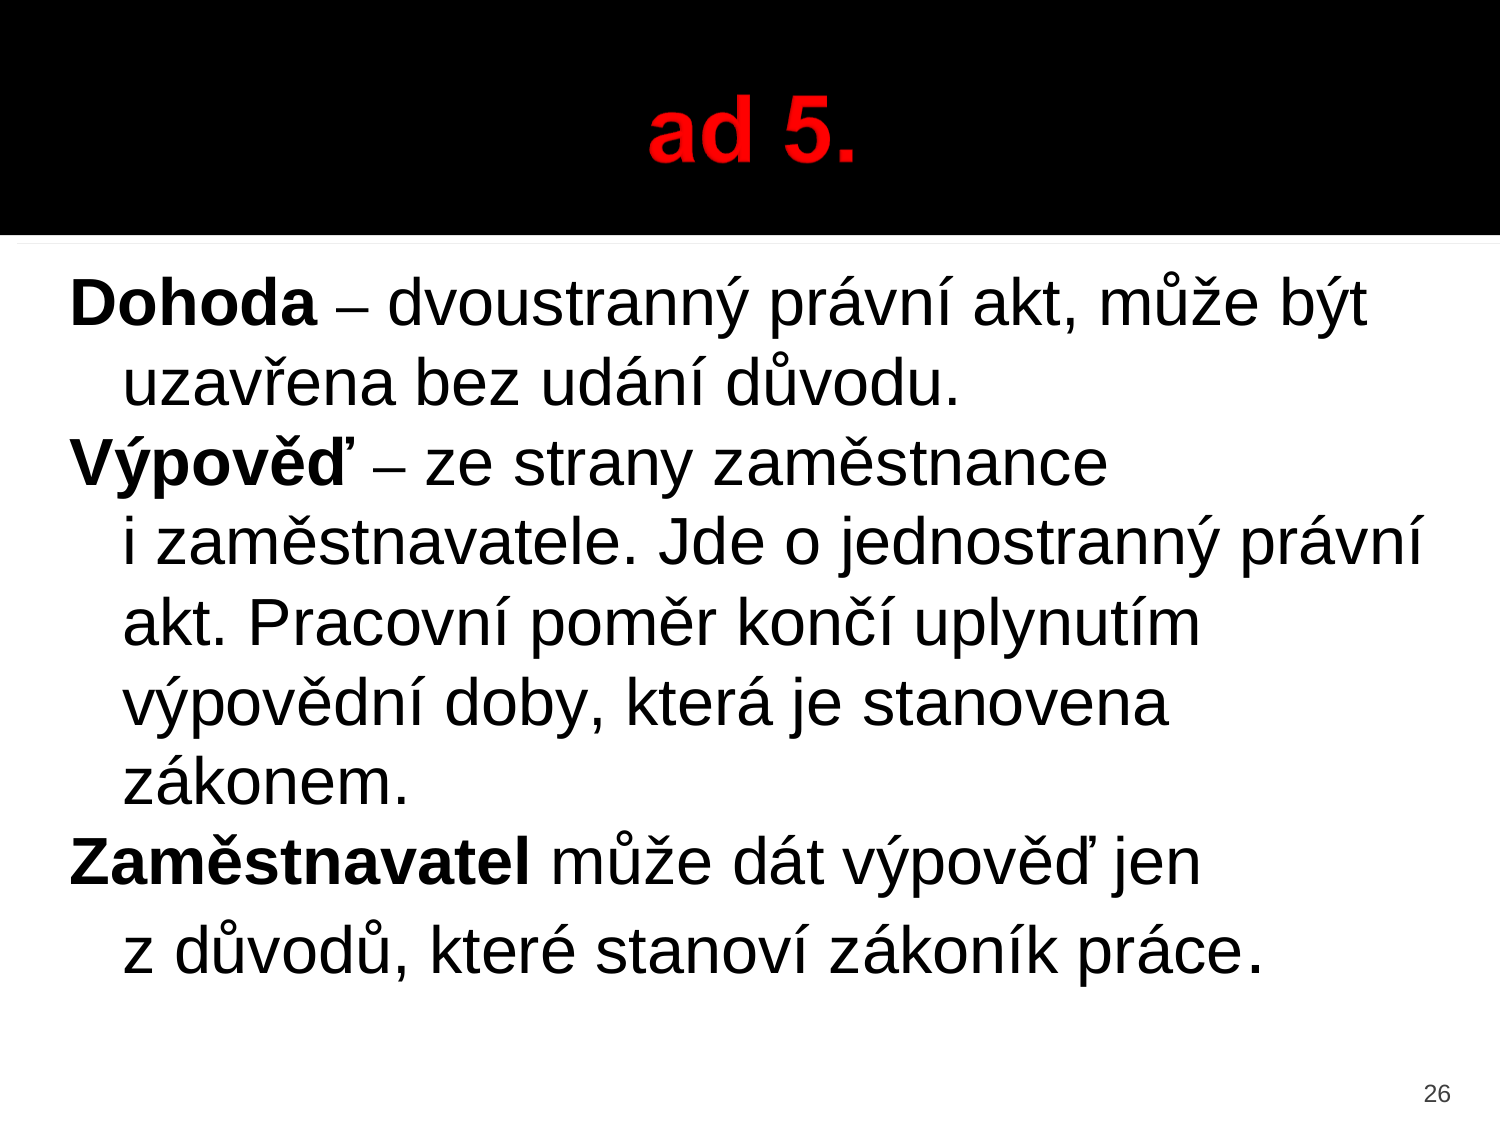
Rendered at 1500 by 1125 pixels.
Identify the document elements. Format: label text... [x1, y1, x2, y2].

list Dohoda ‒ dvoustranný právní akt, může být uzavřena bez udání důvodu. Výpověď ‒ ze strany zaměstnance i zaměstnavatele. Jde o jednostranný právní akt. Pracovní poměr končí uplynutím výpovědní doby, která je stanovena zákonem. Zaměstnavatel může dát výpověď jen z důvodů, které stanoví zákoník práce. [41, 243, 1459, 1095]
text_box <číslo> [1345, 1062, 1467, 1108]
text_box [73, 24, 1427, 233]
